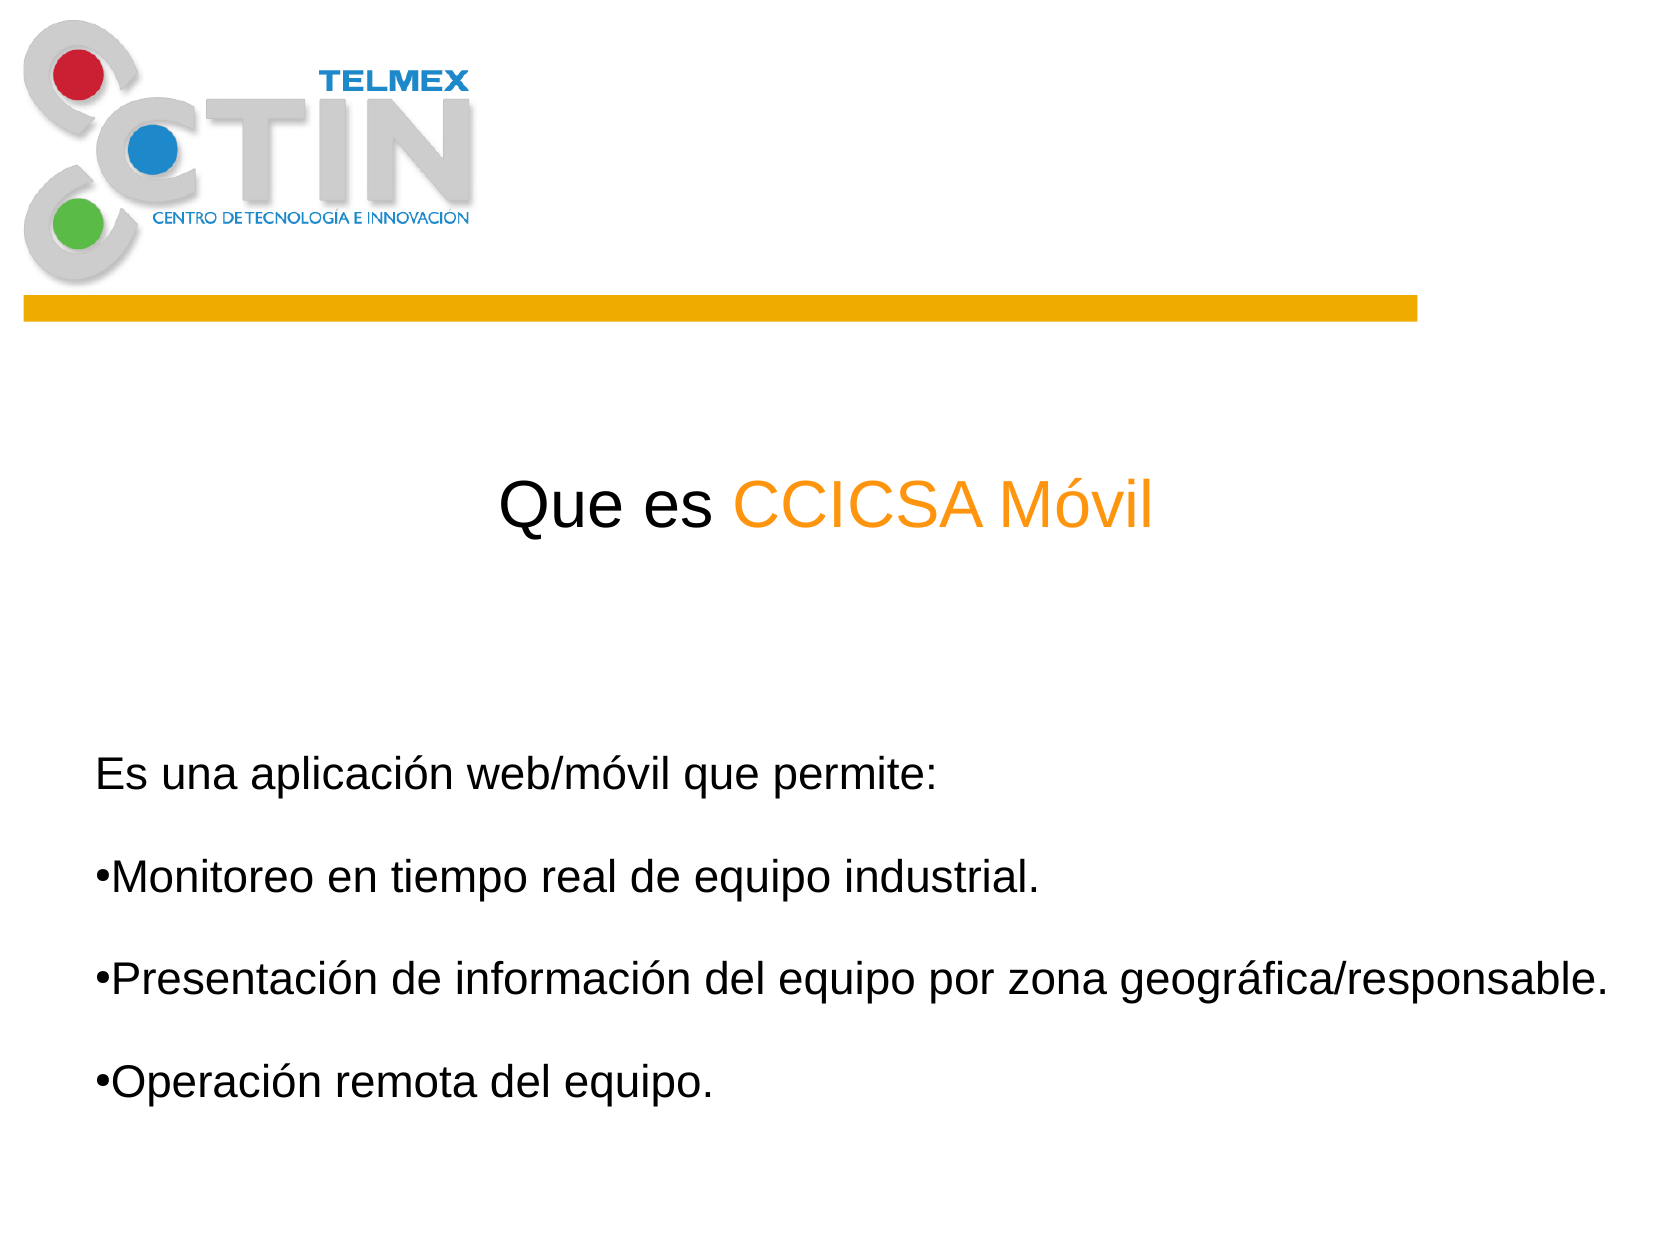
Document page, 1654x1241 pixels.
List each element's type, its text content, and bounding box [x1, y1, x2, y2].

picture [0, 3, 502, 296]
subtitle Que es CCICSA Móvil [82, 1063, 1571, 1109]
text_box Es una aplicación web/móvil que permite: Monitoreo en tiempo real de equipo industrial. Presentación de información del equipo por zona geográfica/responsable. Operación remota del equipo. [79, 689, 1625, 1063]
subtitle Que es CCICSA Móvil [82, 49, 1571, 689]
